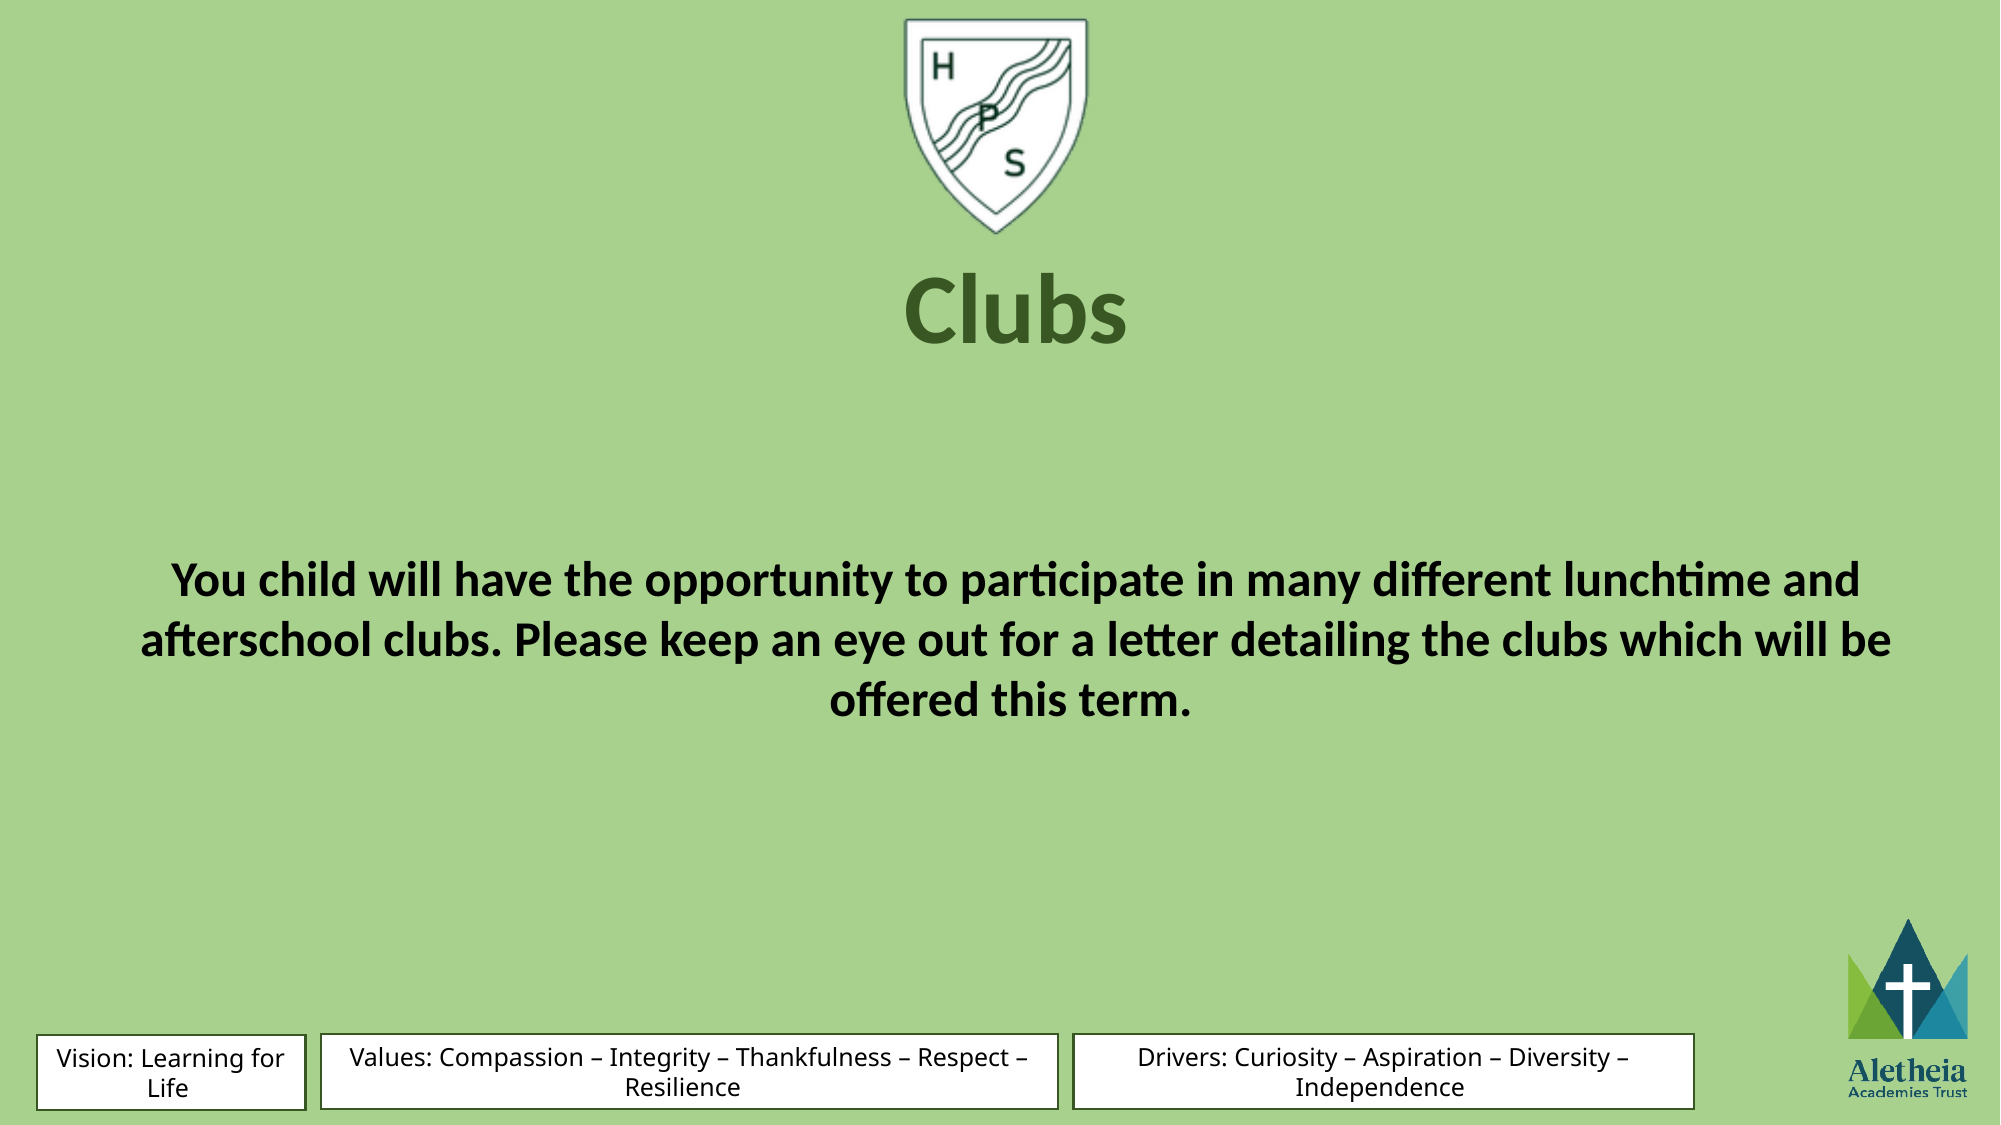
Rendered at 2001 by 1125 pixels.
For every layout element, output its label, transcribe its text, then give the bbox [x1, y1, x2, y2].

picture [902, 17, 1098, 236]
text_box You child will have the opportunity to participate in many different lunchtime and afterschool clubs. Please keep an eye out for a letter detailing the clubs which will be offered this term. [53, 539, 1980, 734]
text_box Vision: Learning for Life [36, 1035, 306, 1081]
text_box Values: Compassion – Integrity – Thankfulness – Respect – Resilience [321, 1034, 1058, 1109]
picture [1800, 902, 2000, 1118]
text_box Drivers: Curiosity – Aspiration – Diversity – Independence [1074, 1034, 1694, 1109]
text_box Clubs [196, 236, 1838, 371]
